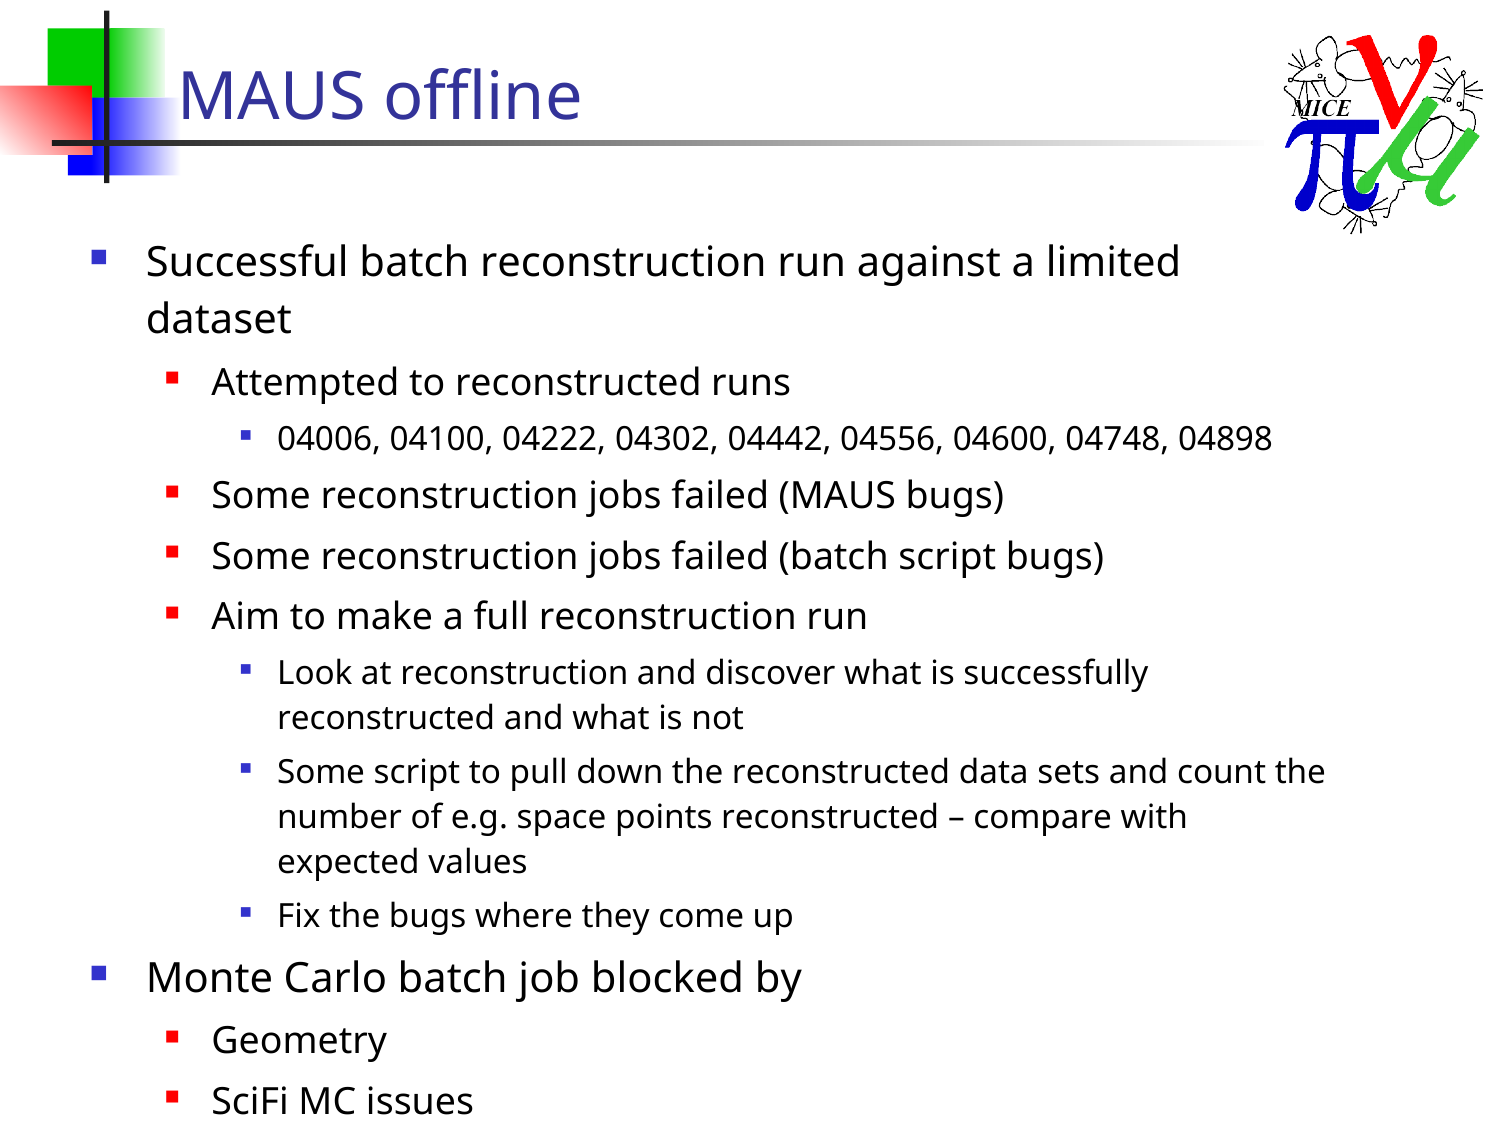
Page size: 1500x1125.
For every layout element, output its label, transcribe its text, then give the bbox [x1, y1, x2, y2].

list Successful batch reconstruction run against a limited dataset Attempted to reconstructed runs 04006, 04100, 04222, 04302, 04442, 04556, 04600, 04748, 04898 Some reconstruction jobs failed (MAUS bugs) Some reconstruction jobs failed (batch script bugs) Aim to make a full reconstruction run Look at reconstruction and discover what is successfully reconstructed and what is not Some script to pull down the reconstructed data sets and count the number of e.g. space points reconstructed – compare with expected values Fix the bugs where they come up Monte Carlo batch job blocked by Geometry SciFi MC issues Ckov MC issues [74, 224, 1350, 1107]
title MAUS offline [162, 0, 1441, 188]
picture [1264, 5, 1500, 251]
